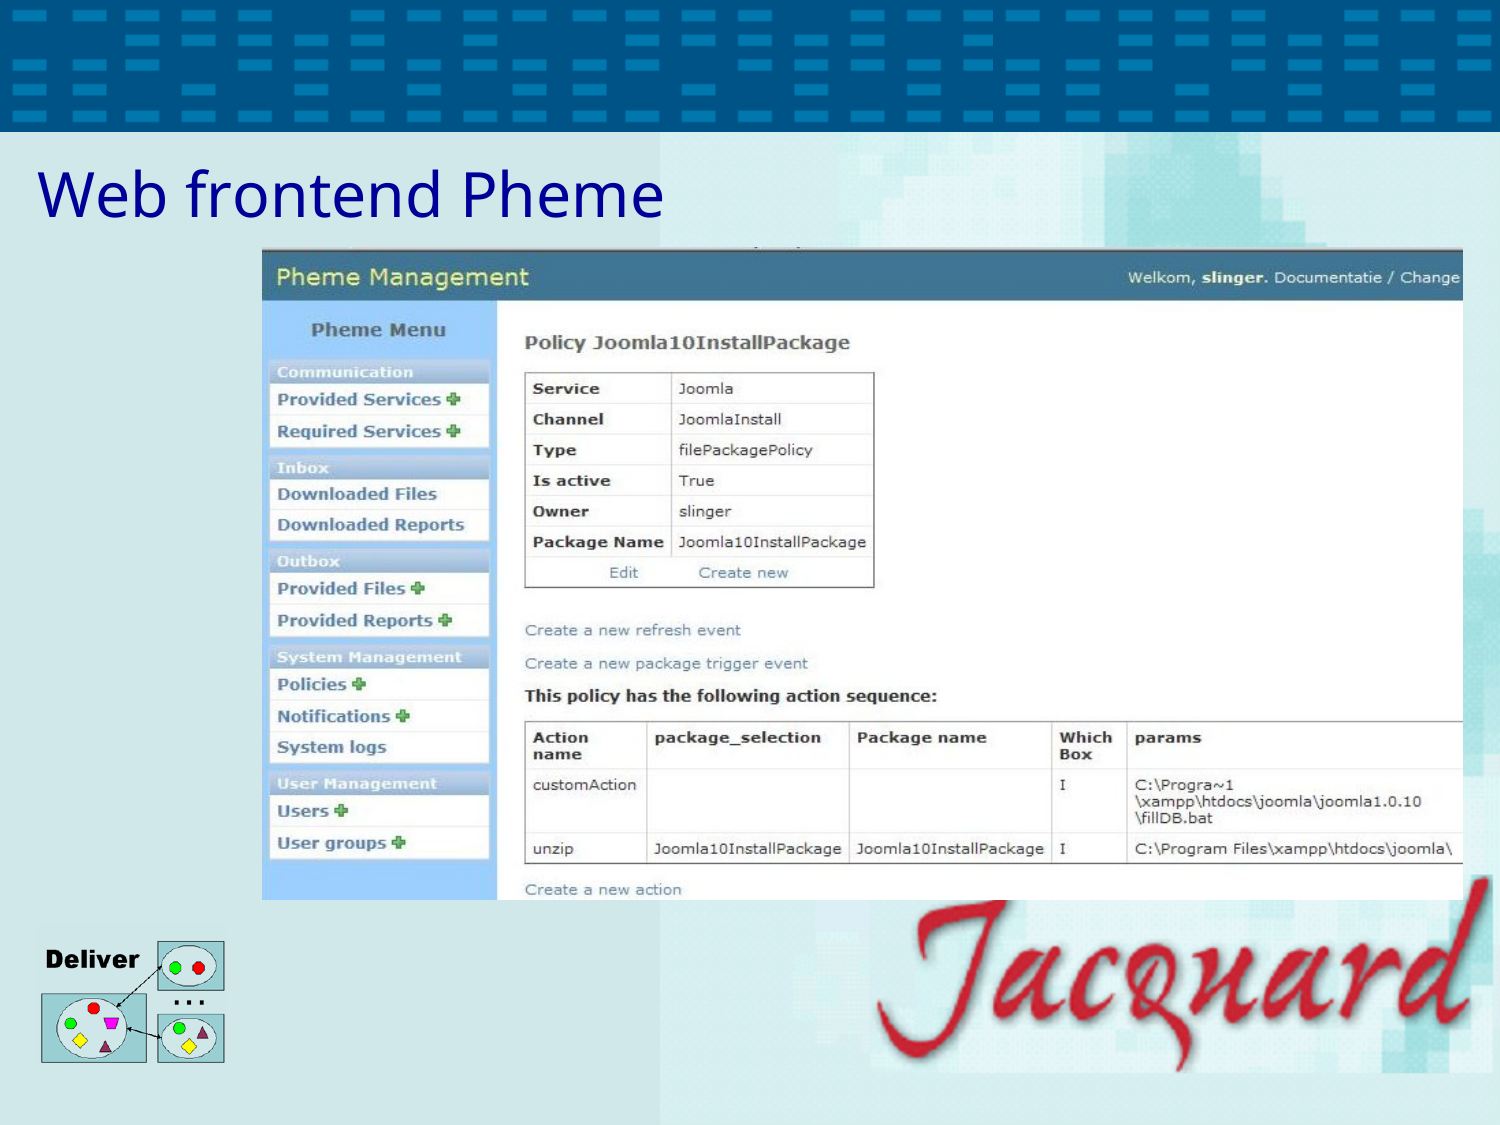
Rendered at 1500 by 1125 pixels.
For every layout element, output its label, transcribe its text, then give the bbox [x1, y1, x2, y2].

title Web frontend Pheme [37, 123, 1463, 263]
picture [0, 0, 1500, 1125]
picture [37, 925, 226, 1065]
